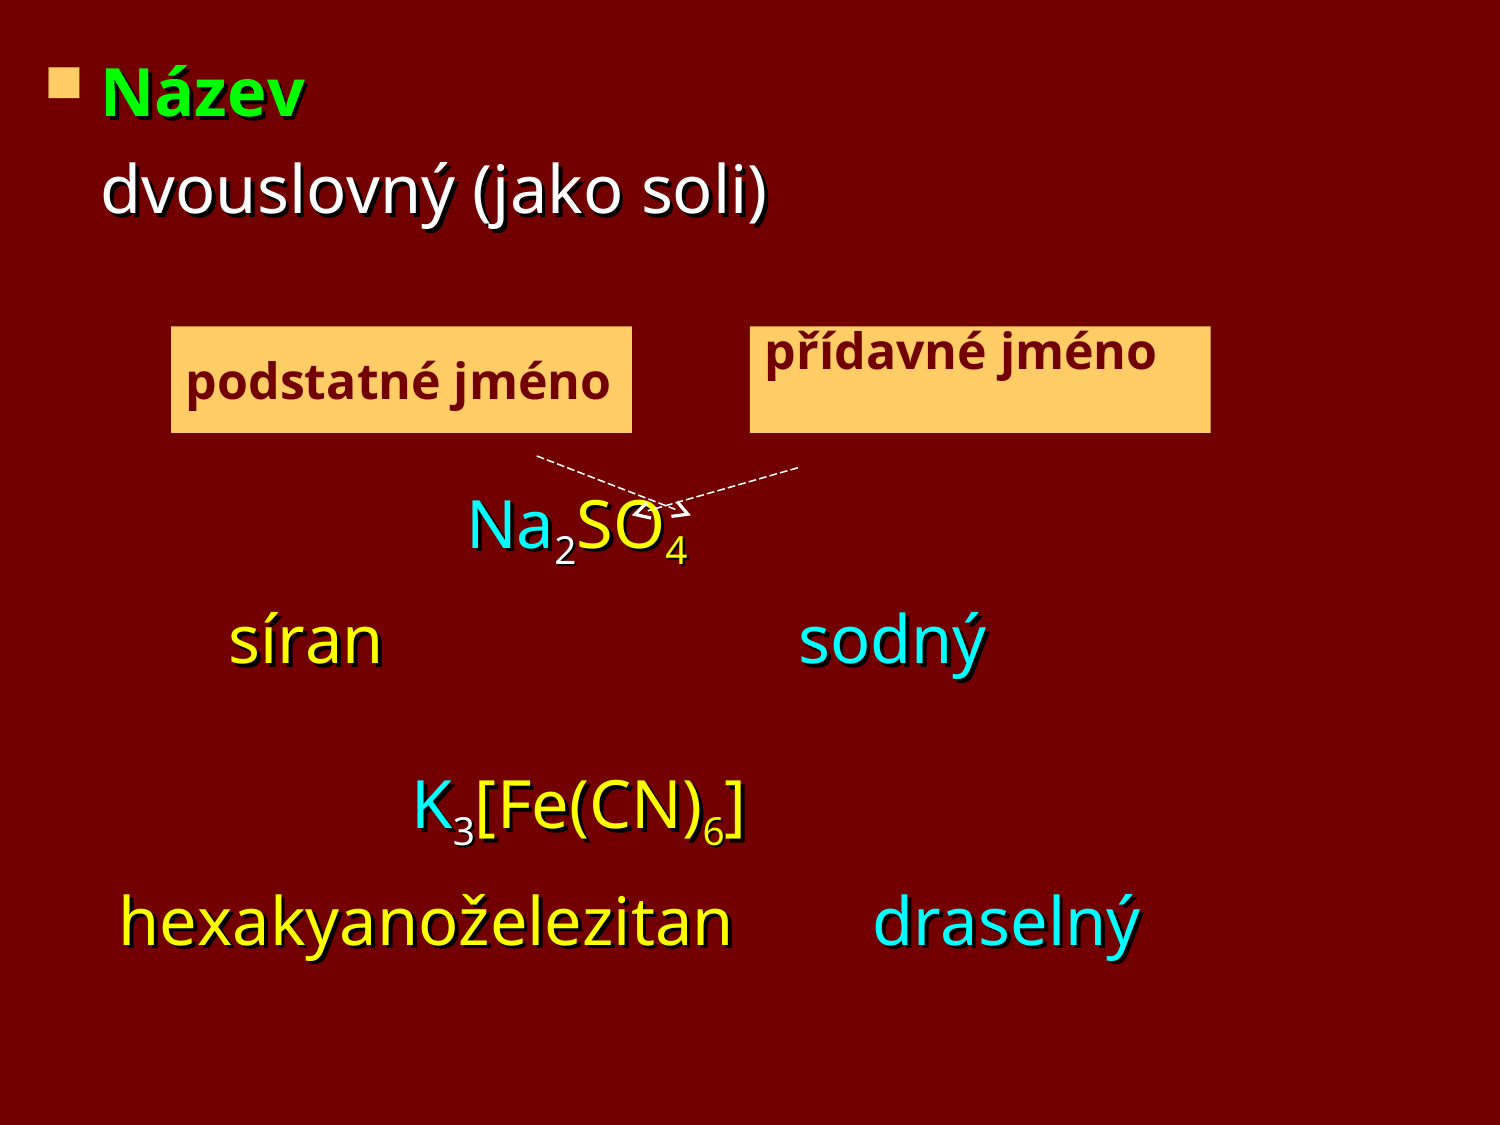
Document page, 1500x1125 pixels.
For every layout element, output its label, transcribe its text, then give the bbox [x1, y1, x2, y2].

list Název dvouslovný (jako soli) + [29, 42, 1471, 1071]
text_box podstatné jméno [171, 326, 632, 433]
title Na2SO4 síran sodný K3[Fe(CN)6] hexakyanoželezitan draselný [0, 8, 1351, 1081]
text_box přídavné jméno [749, 326, 1211, 433]
